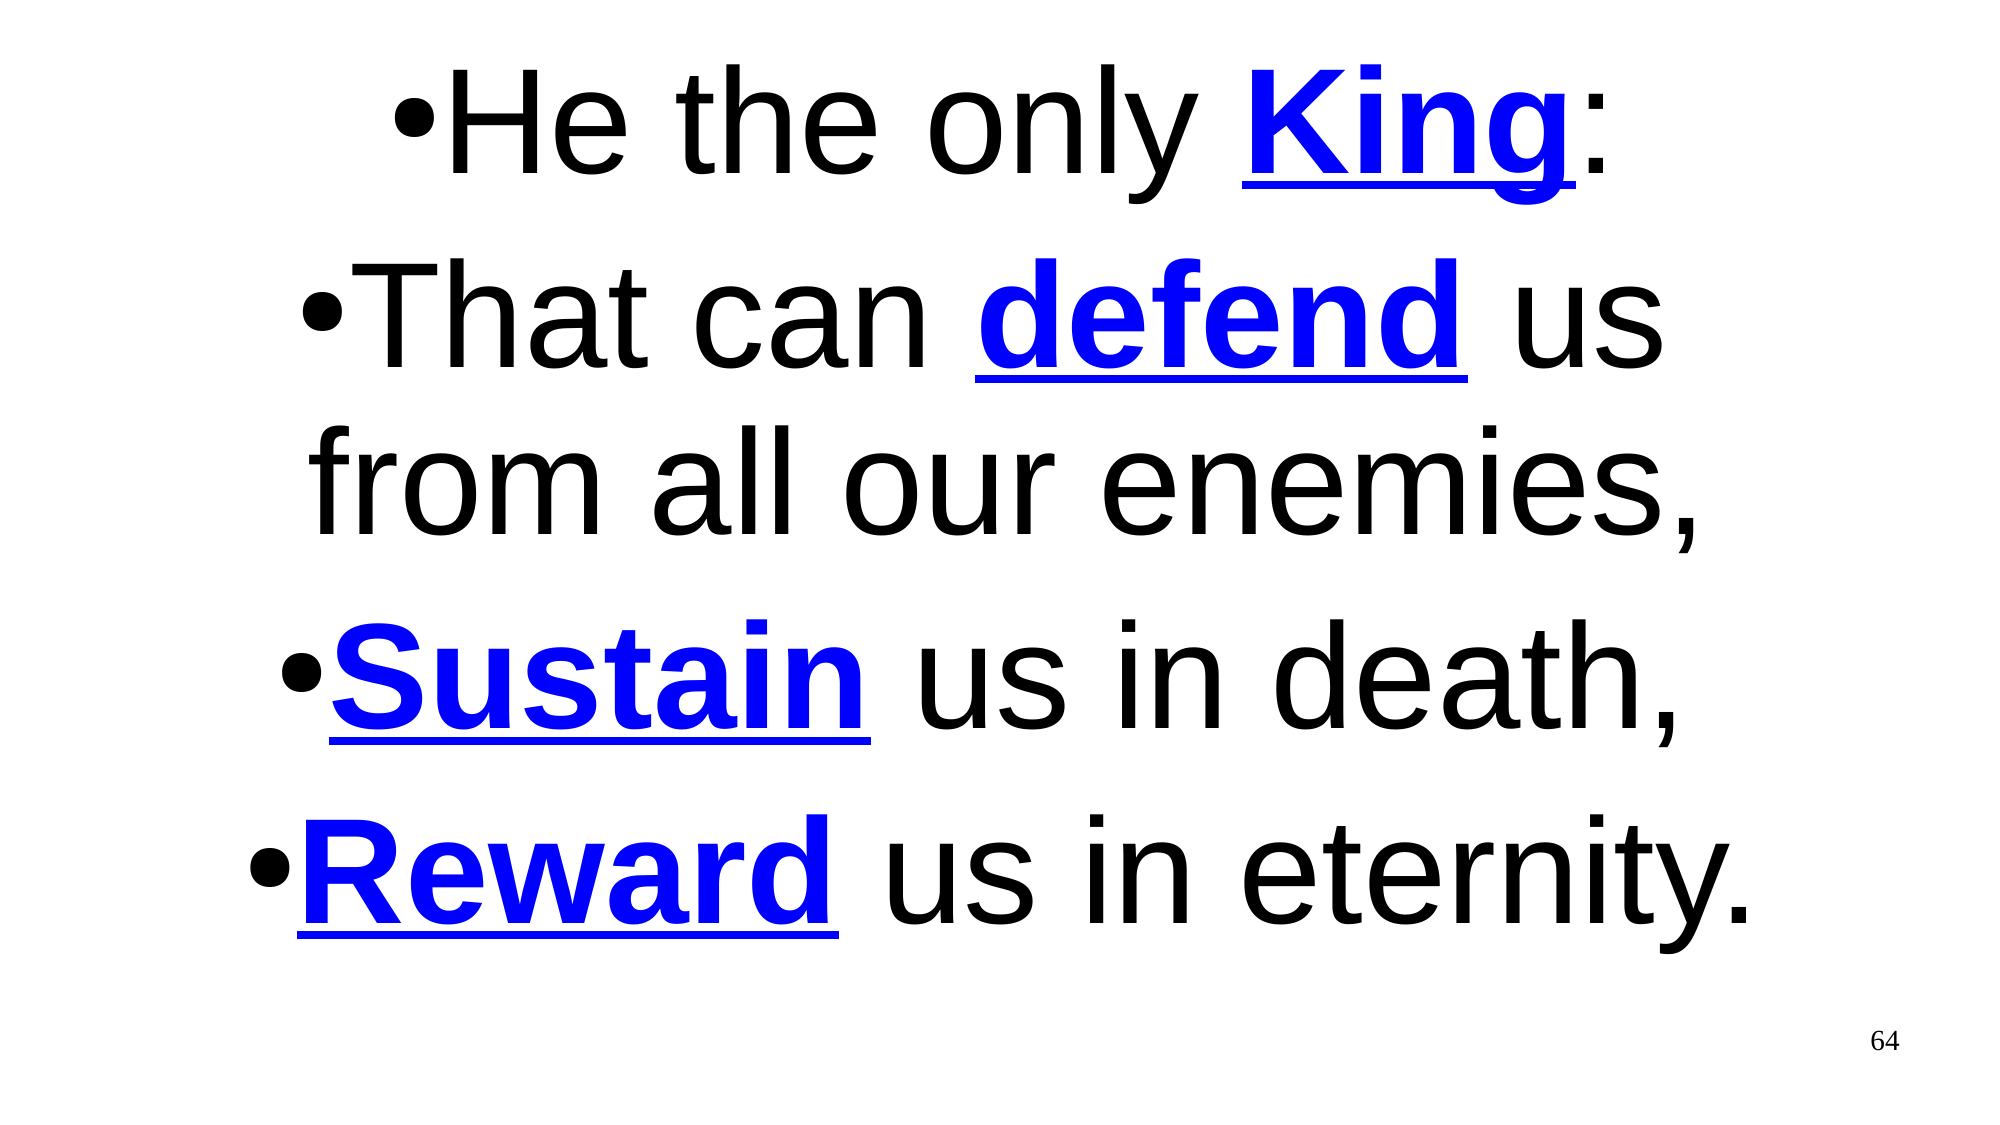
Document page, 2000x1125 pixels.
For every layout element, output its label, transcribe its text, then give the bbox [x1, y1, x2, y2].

list He the only King: That can defend us from all our enemies, Sustain us in death, Reward us in eternity. [37, 37, 1951, 1088]
